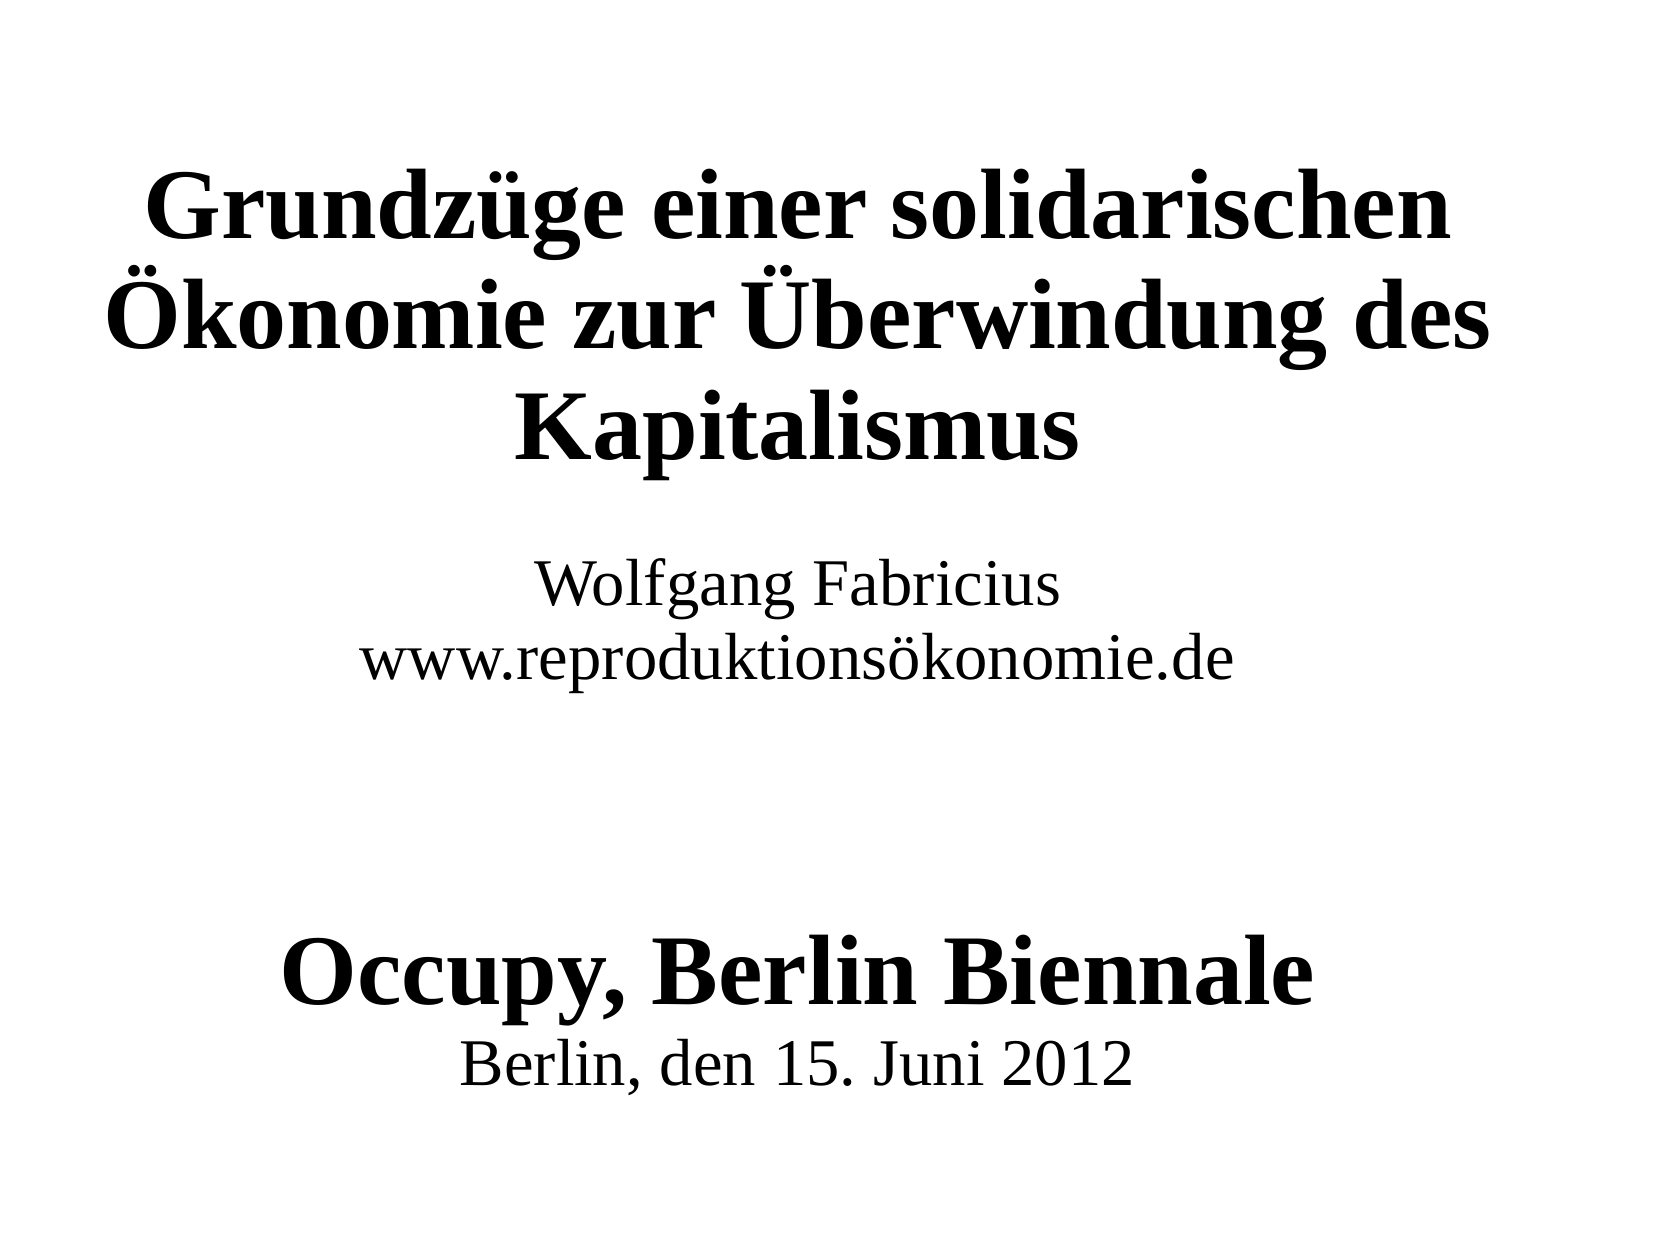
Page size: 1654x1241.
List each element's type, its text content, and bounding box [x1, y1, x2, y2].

text_box Grundzüge einer solidarischen Ökonomie zur Überwindung des Kapitalismus Wolfgang Fabricius www.reproduktionsökonomie.de Occupy, Berlin Biennale Berlin, den 15. Juni 2012 [88, 141, 1565, 1108]
